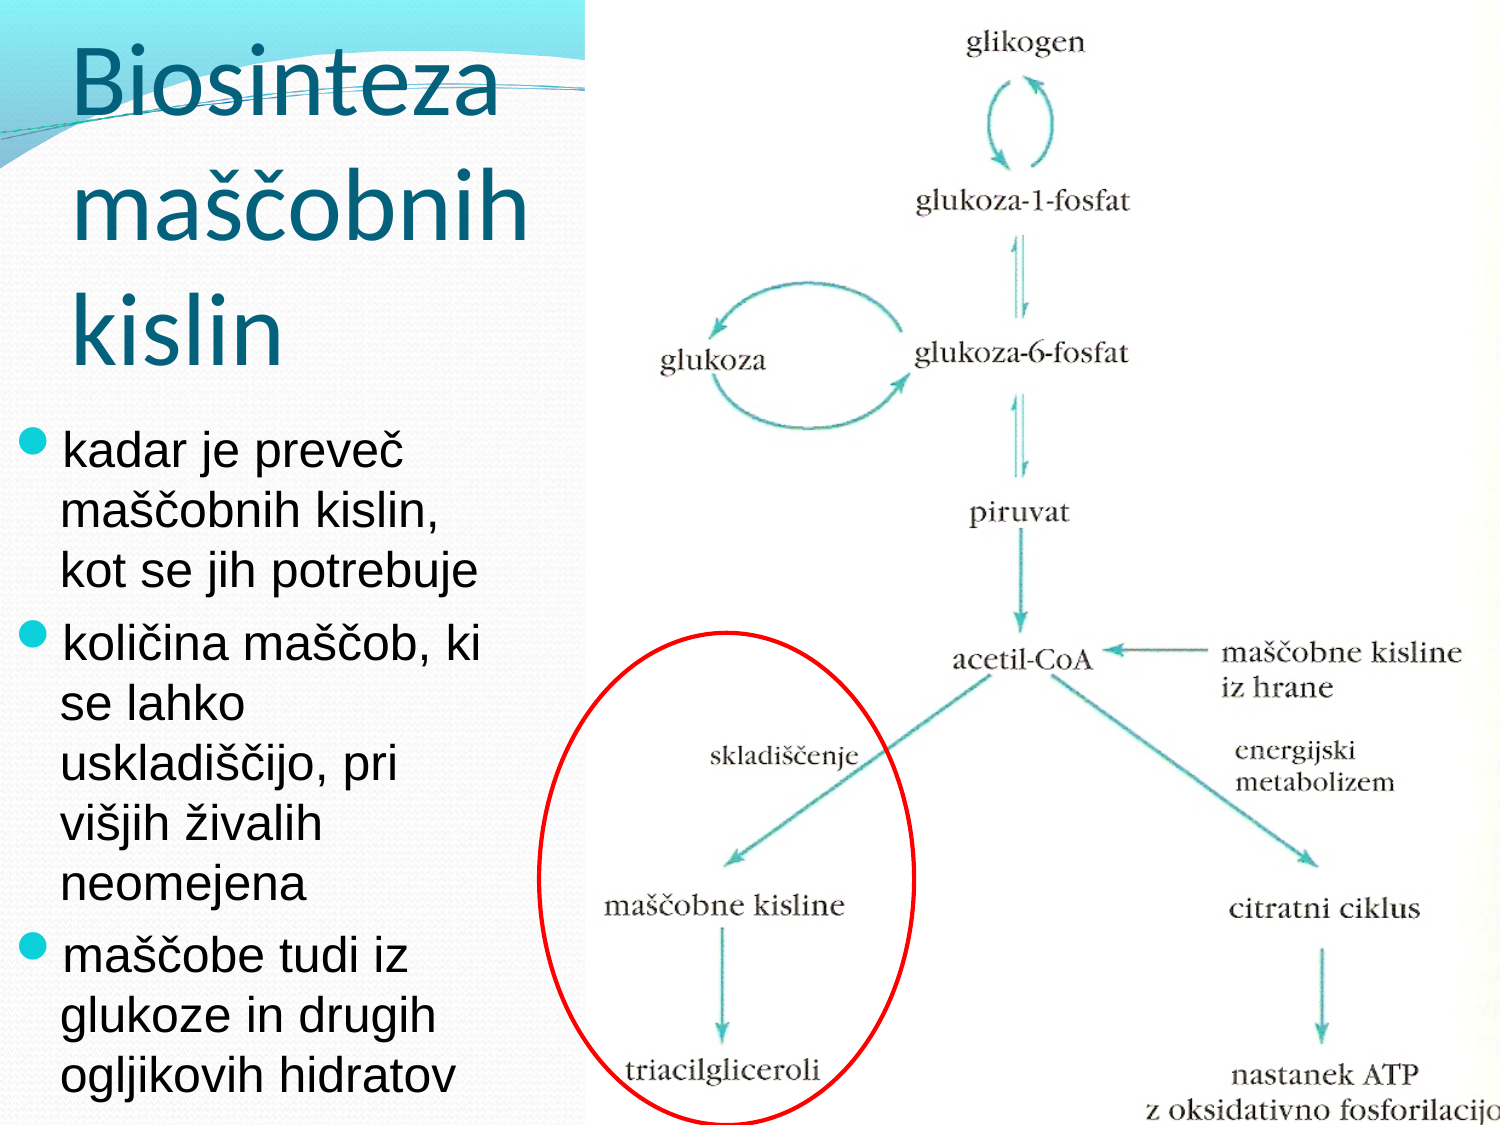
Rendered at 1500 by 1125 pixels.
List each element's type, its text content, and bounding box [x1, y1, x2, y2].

list kadar je preveč maščobnih kislin, kot se jih potrebuje količina maščob, ki se lahko uskladiščijo, pri višjih živalih neomejena maščobe tudi iz glukoze in drugih ogljikovih hidratov [0, 410, 528, 1111]
title Biosinteza maščobnih kislin [70, 4, 584, 387]
picture [542, 635, 912, 1122]
picture [0, 0, 1500, 1125]
